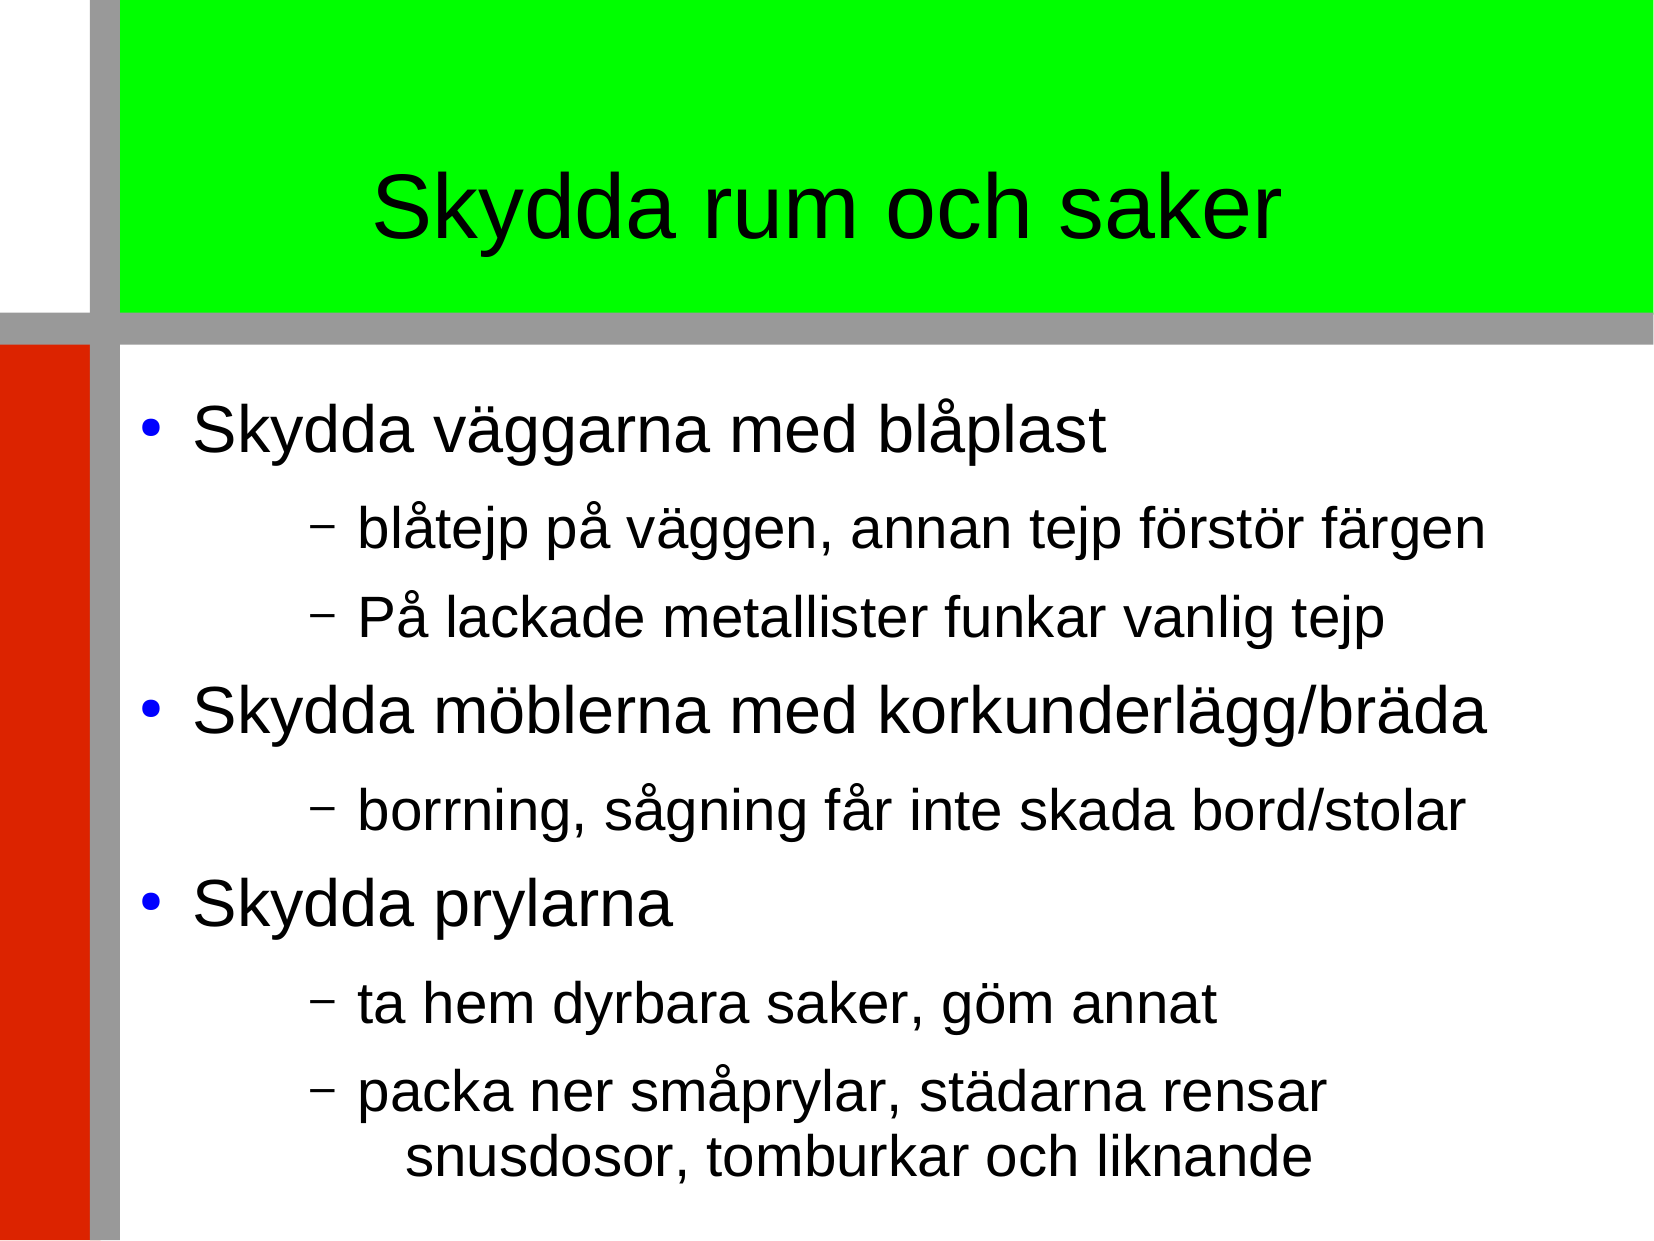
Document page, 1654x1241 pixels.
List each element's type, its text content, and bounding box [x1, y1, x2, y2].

title Skydda rum och saker [121, 102, 1534, 311]
list Skydda väggarna med blåplast blåtejp på väggen, annan tejp förstör färgen På lackade metallister funkar vanlig tejp Skydda möblerna med korkunderlägg/bräda borrning, sågning får inte skada bord/stolar Skydda prylarna ta hem dyrbara saker, göm annat packa ner småprylar, städarna rensar snusdosor, tomburkar och liknande [121, 391, 1534, 1190]
